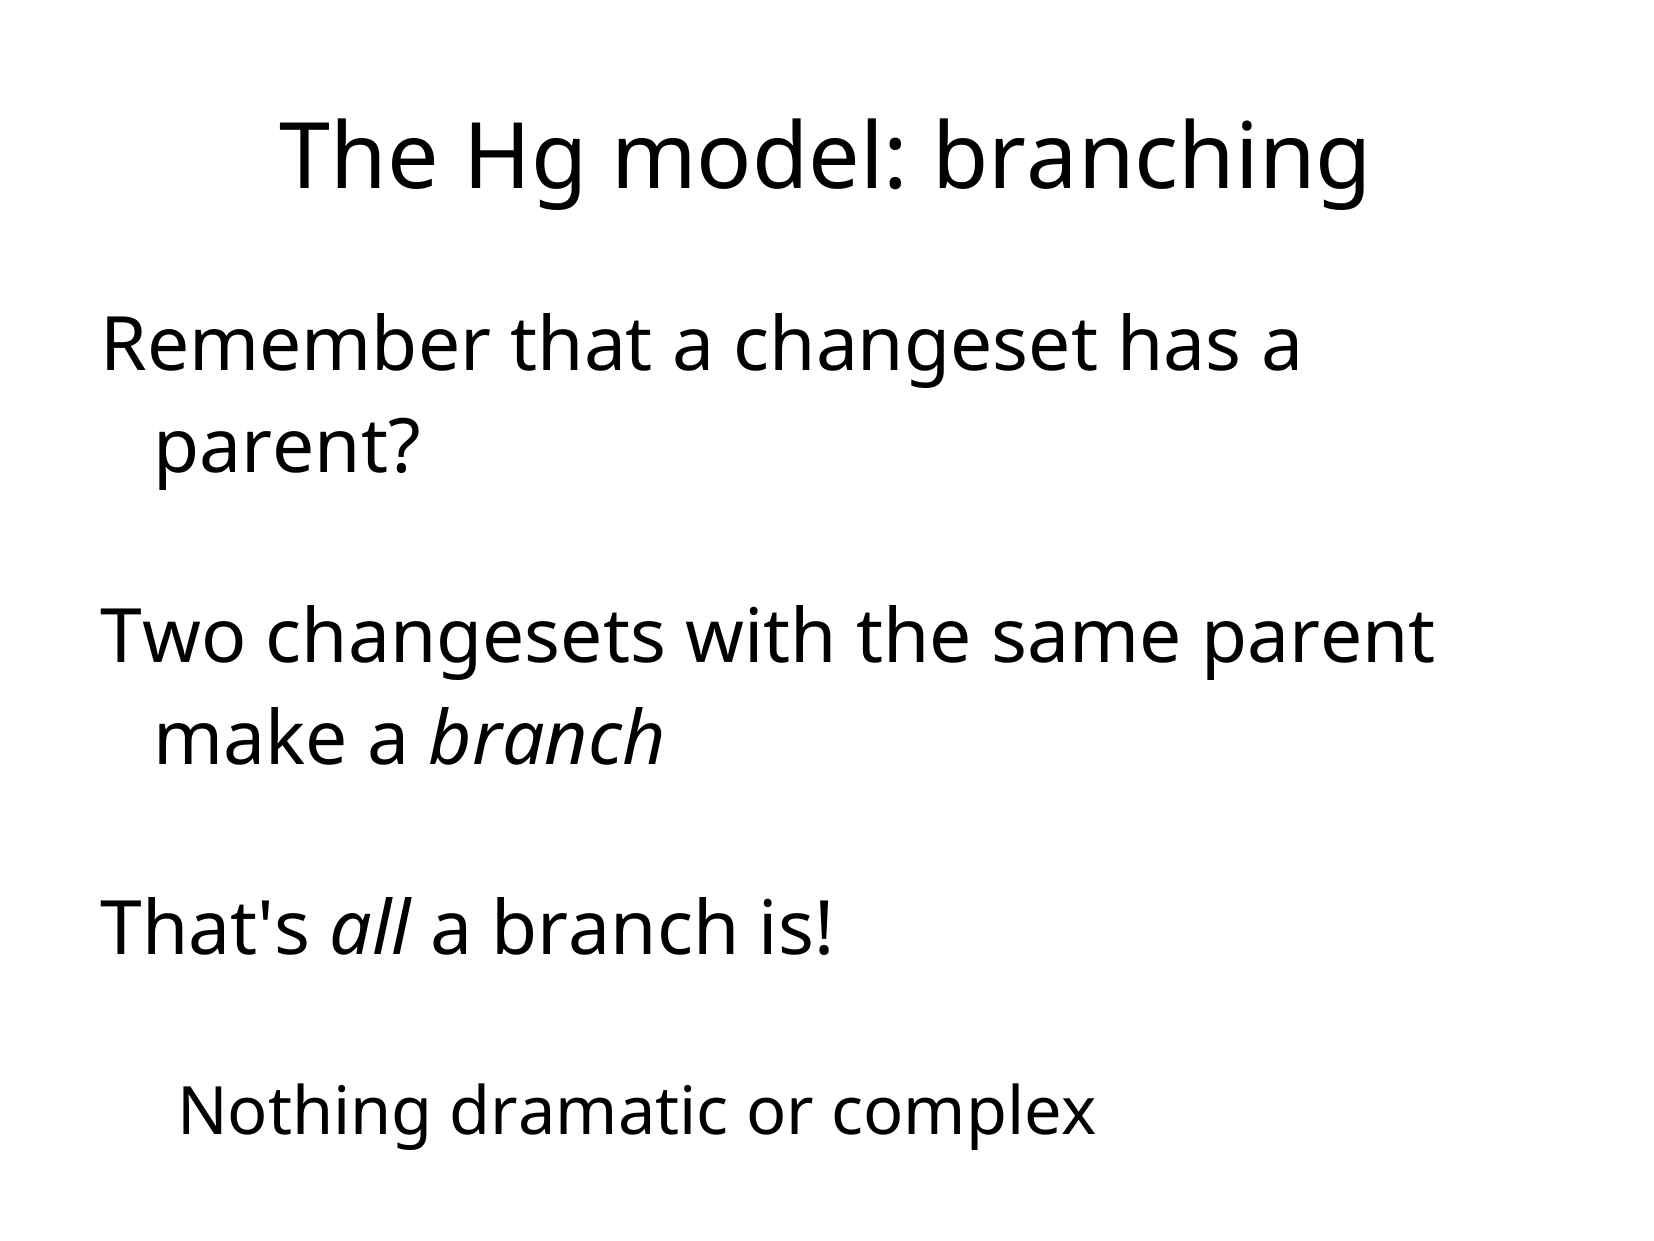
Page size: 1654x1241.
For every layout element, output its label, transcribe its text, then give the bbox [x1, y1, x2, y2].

list Remember that a changeset has a parent? Two changesets with the same parent make a branch That's all a branch is! Nothing dramatic or complex [82, 290, 1571, 1109]
title The Hg model: branching [82, 49, 1571, 257]
